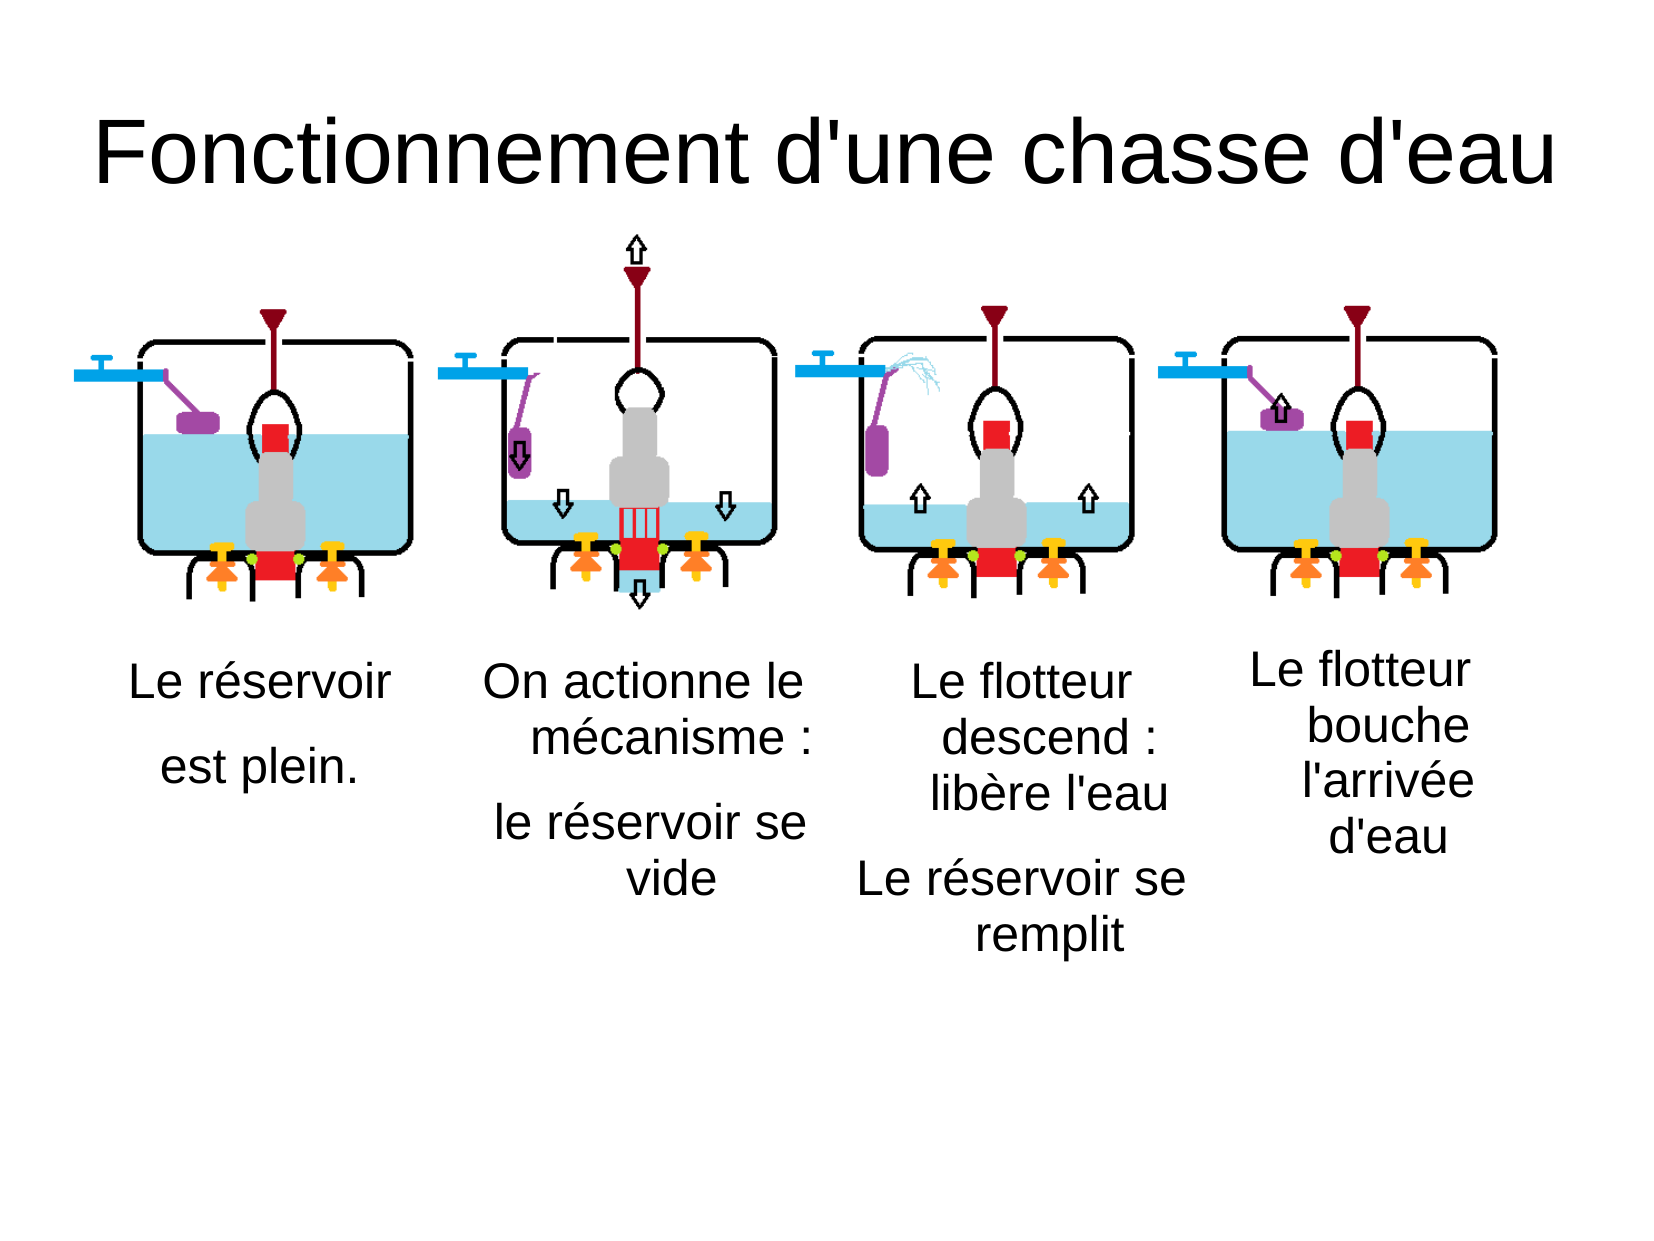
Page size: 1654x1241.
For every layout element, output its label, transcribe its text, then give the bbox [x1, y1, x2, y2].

list Le réservoir est plein. [82, 649, 438, 993]
list On actionne le mécanisme : le réservoir se vide [437, 649, 851, 1016]
title Fonctionnement d'une chasse d'eau [82, 49, 1571, 257]
list Le flotteur descend : libère l'eau Le réservoir se remplit [850, 649, 1193, 1063]
list Le flotteur bouche l'arrivée d'eau [1192, 637, 1536, 981]
picture [64, 230, 1512, 615]
